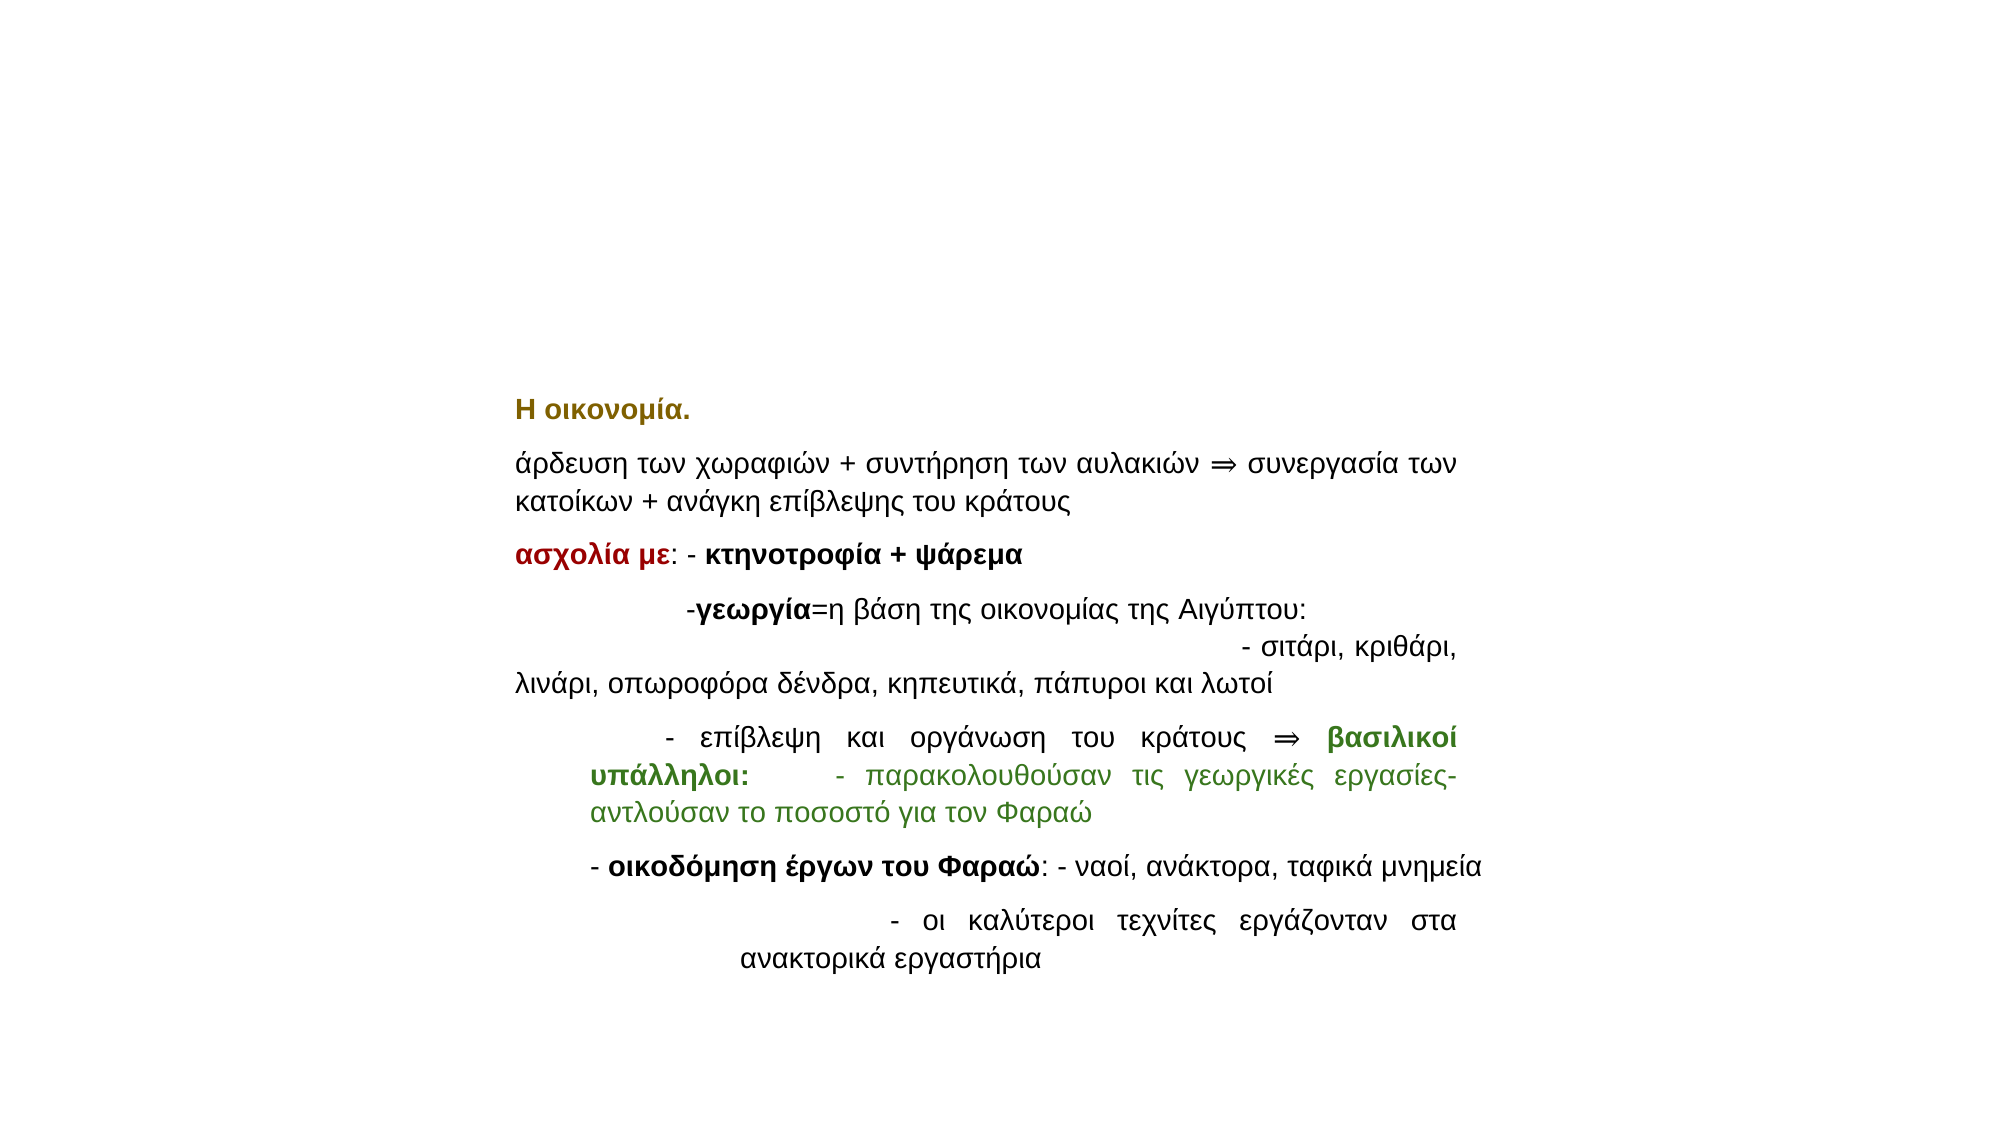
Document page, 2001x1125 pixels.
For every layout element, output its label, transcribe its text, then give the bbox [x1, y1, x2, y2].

text_box Η οικονομία. άρδευση των χωραφιών + συντήρηση των αυλακιών ⇒ συνεργασία των κατοίκων + ανάγκη επίβλεψης του κράτους ασχολία με: - κτηνοτροφία + ψάρεμα -γεωργία=η βάση της οικονομίας της Αιγύπτου: - σιτάρι, κριθάρι, λινάρι, οπωροφόρα δένδρα, κηπευτικά, πάπυροι και λωτοί - επίβλεψη και οργάνωση του κράτους ⇒ βασιλικοί υπάλληλοι: - παρακολουθούσαν τις γεωργικές εργασίες- αντλούσαν το ποσοστό για τον Φαραώ - οικοδόμηση έργων του Φαραώ: - ναοί, ανάκτορα, ταφικά μνημεία - οι καλύτεροι τεχνίτες εργάζονταν στα ανακτορικά εργαστήρια [500, 380, 1501, 1025]
